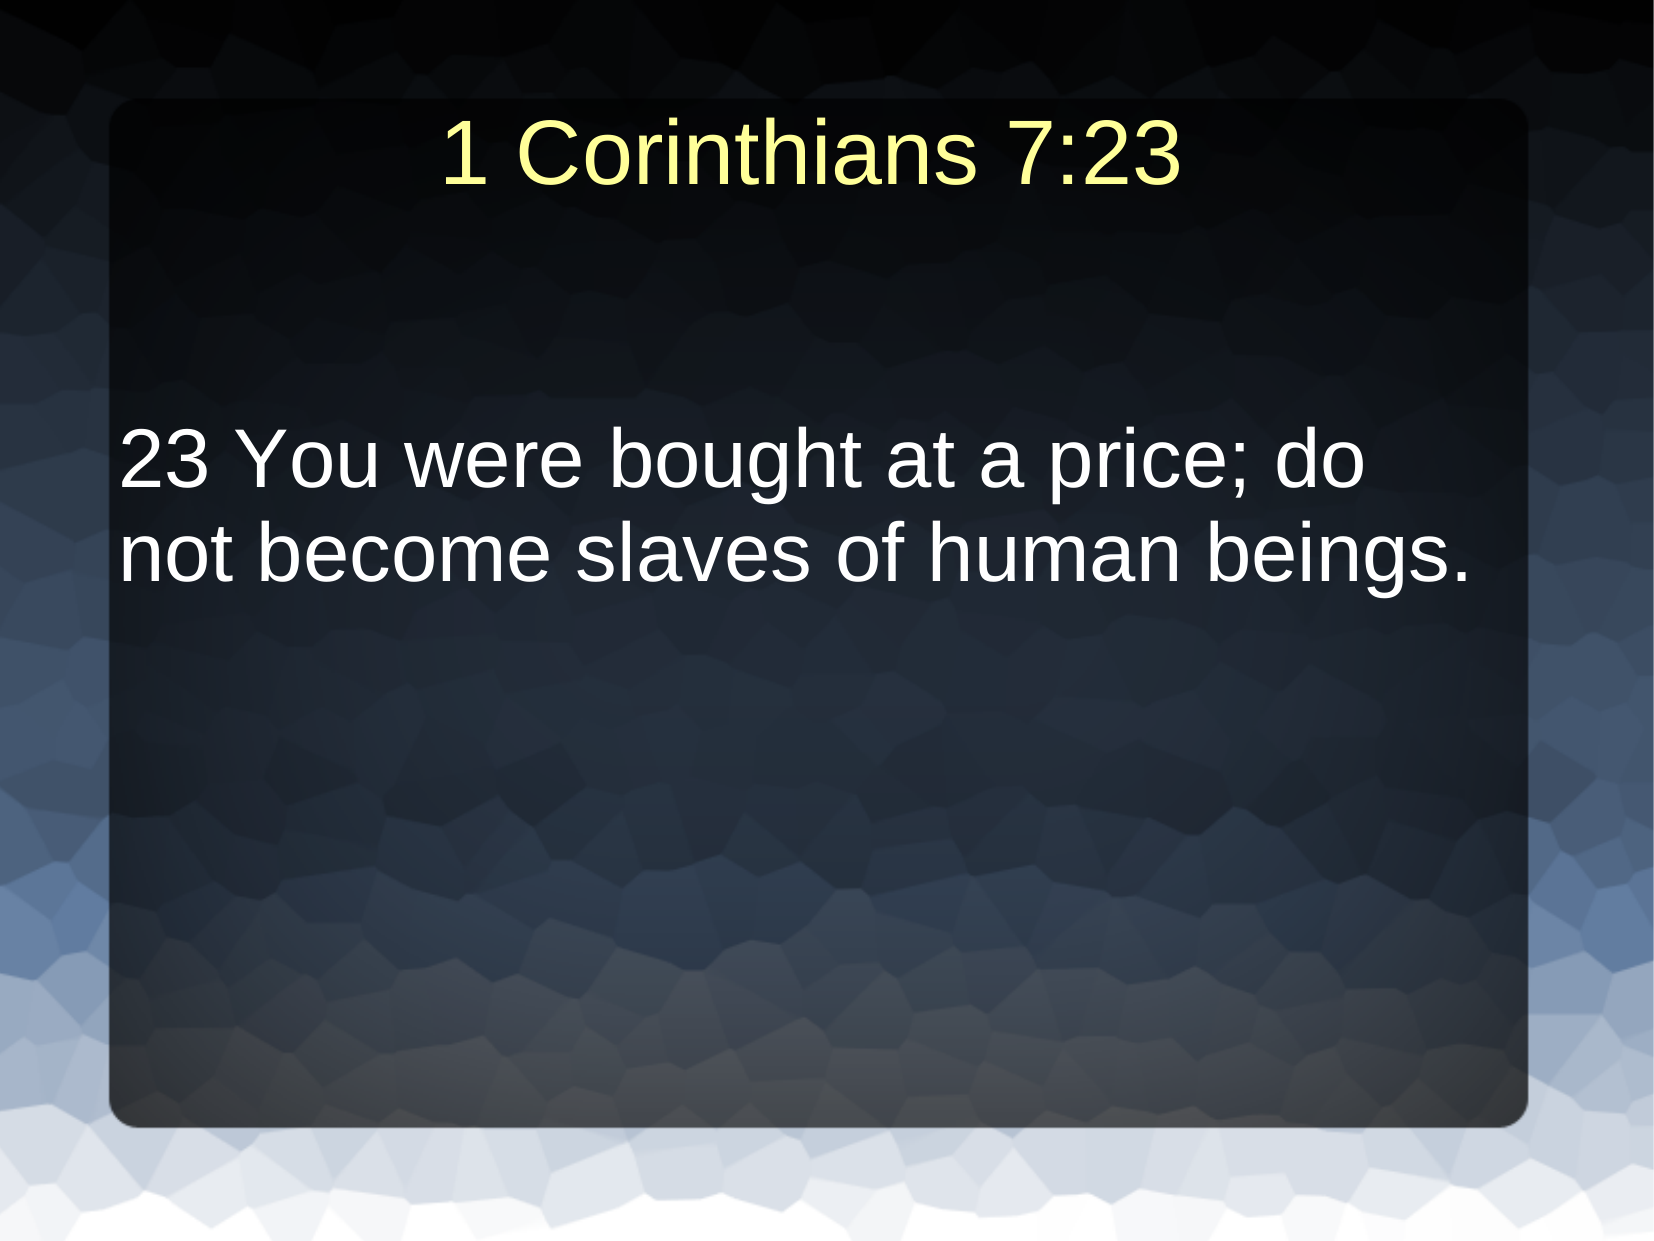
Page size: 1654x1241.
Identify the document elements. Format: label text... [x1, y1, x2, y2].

list 23 You were bought at a price; do not become slaves of human beings. [118, 290, 1506, 1109]
picture [0, 0, 1654, 1241]
title 1 Corinthians 7:23 [118, 49, 1506, 257]
